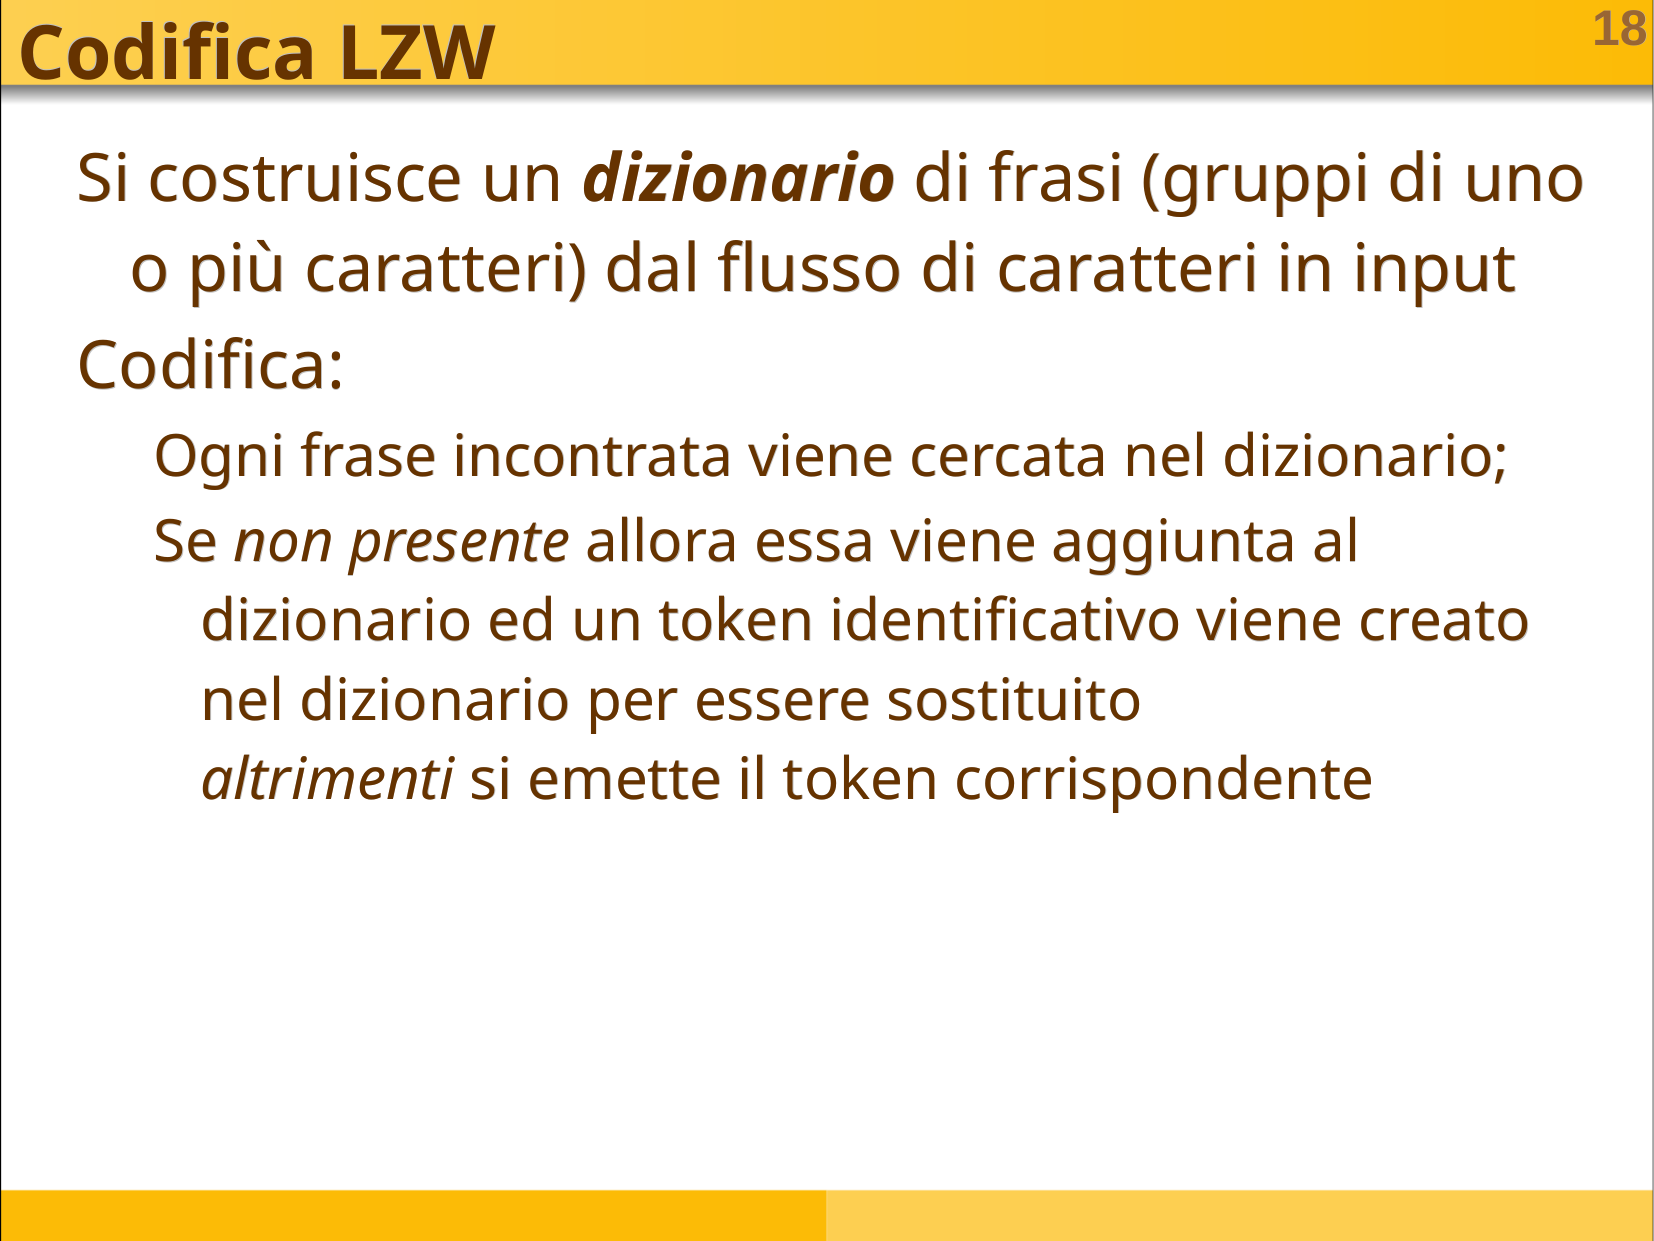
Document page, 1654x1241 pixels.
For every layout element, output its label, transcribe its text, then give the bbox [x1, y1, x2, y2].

title Codifica LZW [0, 0, 1477, 87]
list Si costruisce un dizionario di frasi (gruppi di uno o più caratteri) dal flusso di caratteri in input Codifica: Ogni frase incontrata viene cercata nel dizionario; Se non presente allora essa viene aggiunta al dizionario ed un token identificativo viene creato nel dizionario per essere sostituito altrimenti si emette il token corrispondente [59, 129, 1595, 1164]
picture [0, 0, 1654, 1241]
